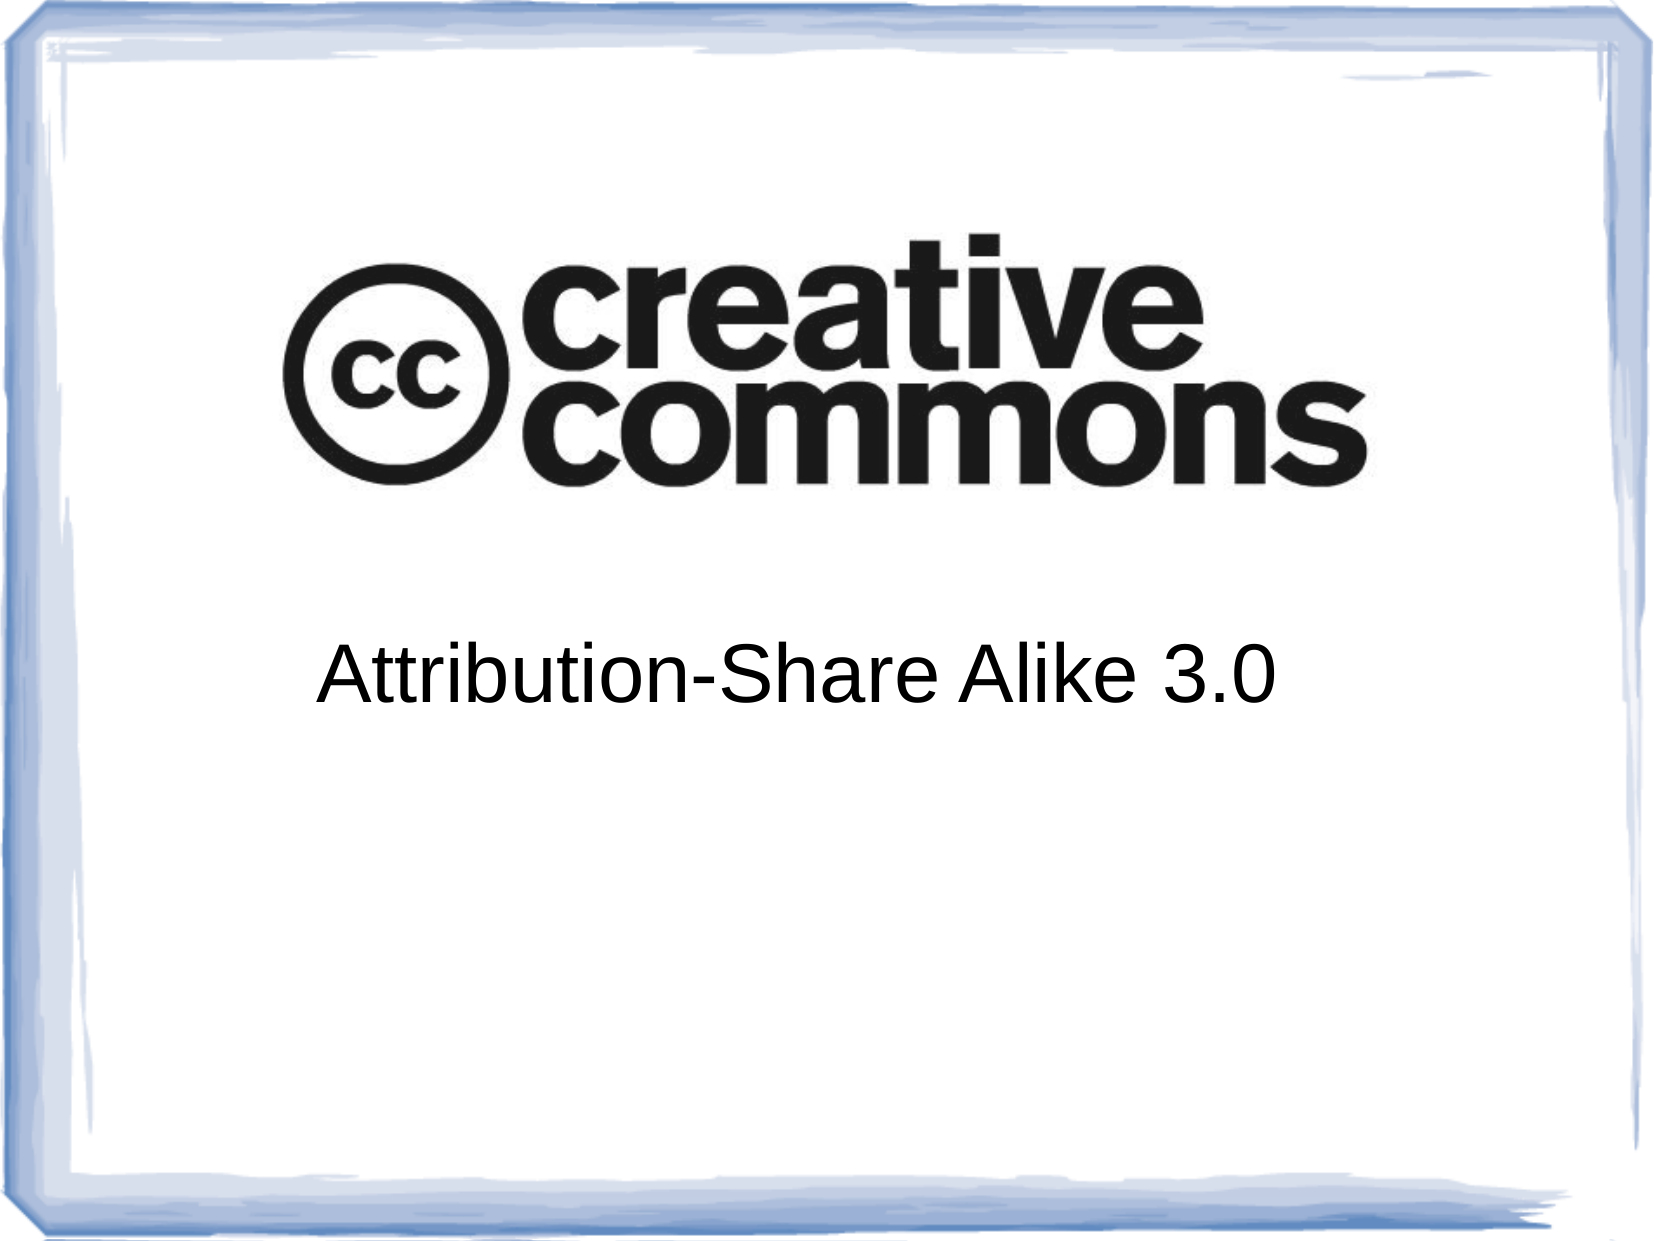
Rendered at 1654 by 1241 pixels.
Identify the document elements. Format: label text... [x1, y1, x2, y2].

picture [0, 0, 1654, 1241]
text_box Attribution-Share Alike 3.0 [301, 620, 1335, 739]
